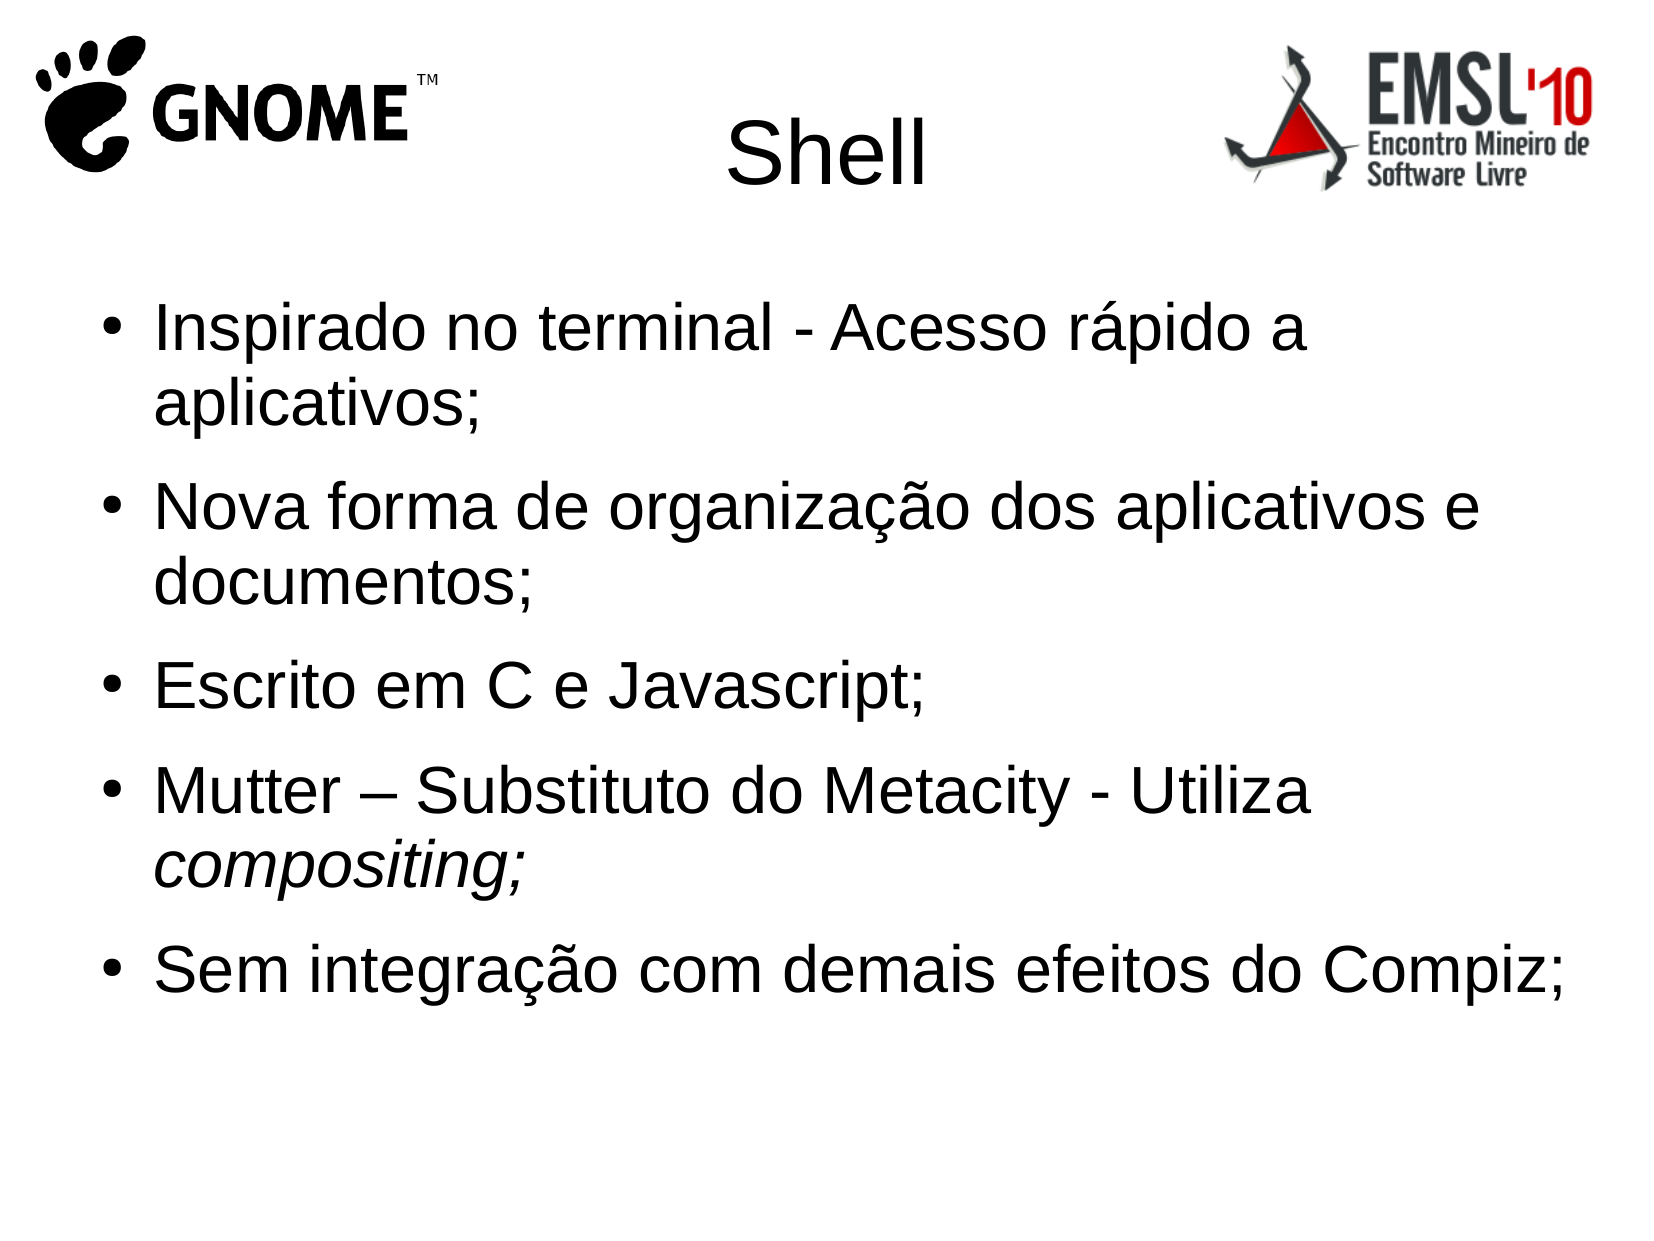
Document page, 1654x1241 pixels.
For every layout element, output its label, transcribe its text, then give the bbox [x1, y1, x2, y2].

picture [1210, 29, 1637, 207]
picture [29, 29, 443, 178]
title Shell [82, 56, 1571, 250]
list Inspirado no terminal - Acesso rápido a aplicativos; Nova forma de organização dos aplicativos e documentos; Escrito em C e Javascript; Mutter – Substituto do Metacity - Utiliza compositing; Sem integração com demais efeitos do Compiz; [82, 290, 1571, 1109]
